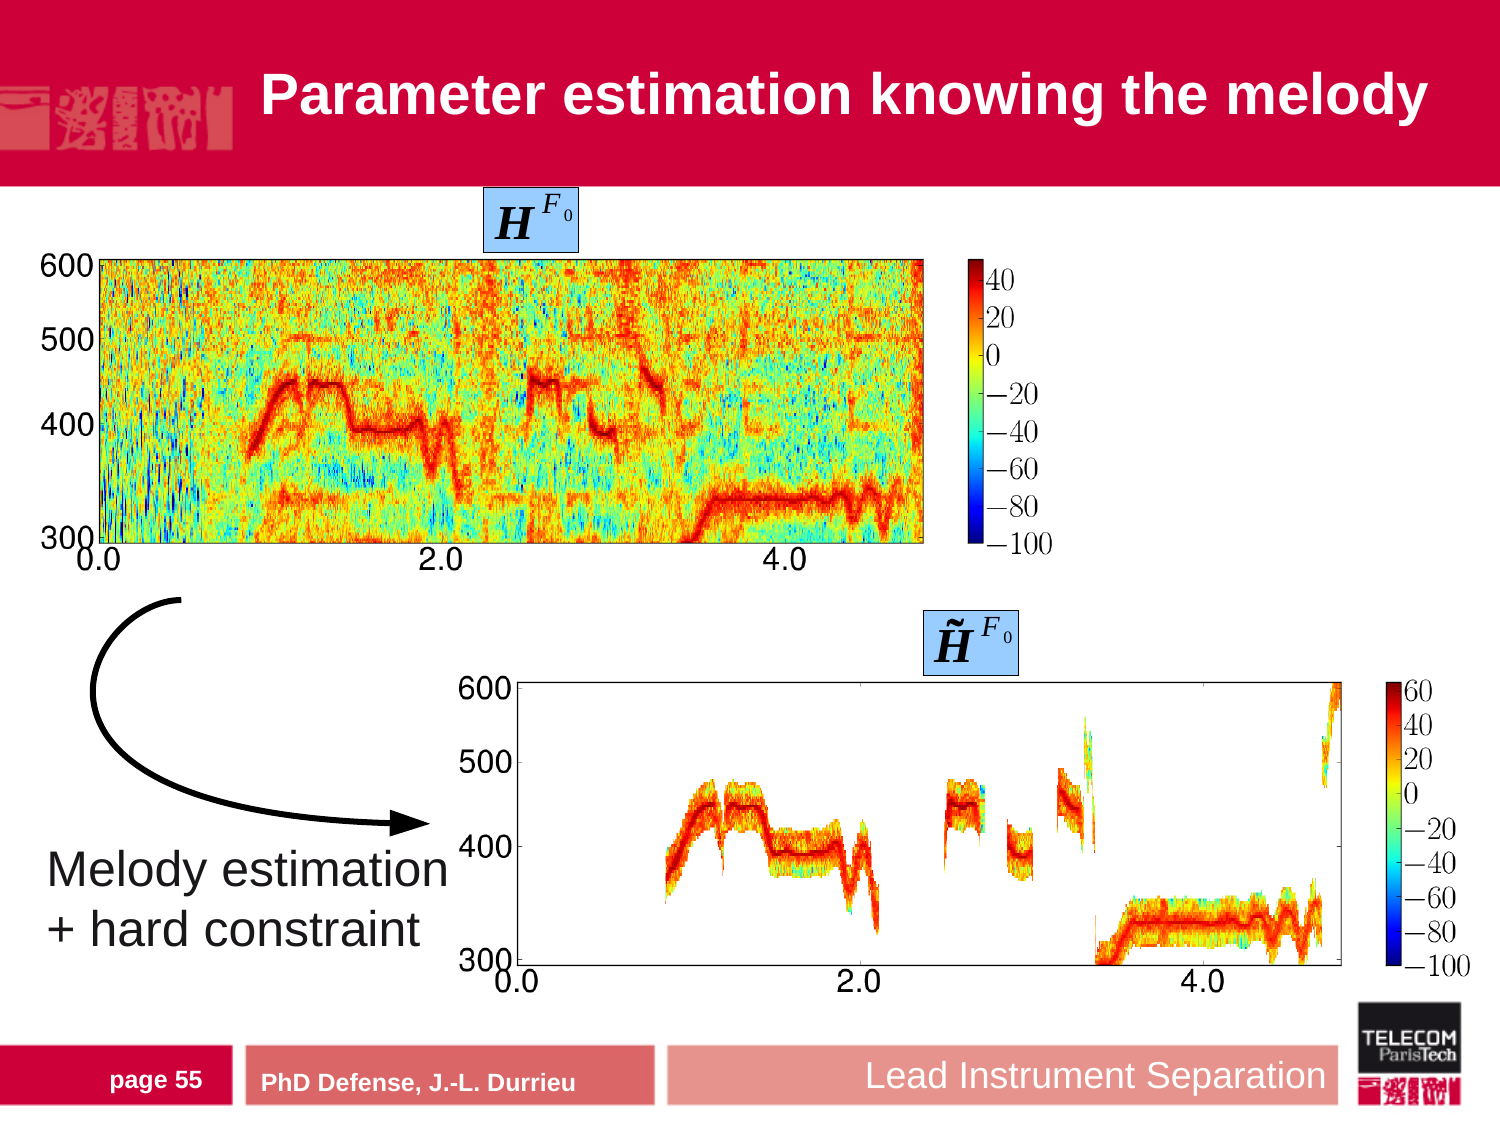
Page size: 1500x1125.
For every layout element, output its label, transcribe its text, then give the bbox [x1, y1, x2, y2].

picture [0, 0, 1500, 1125]
title Parameter estimation knowing the melody [245, 23, 1459, 166]
chart [483, 187, 579, 253]
chart [923, 610, 1019, 676]
text_box Lead Instrument Separation [712, 1036, 1342, 1112]
text_box Melody estimation + hard constraint [31, 828, 482, 964]
